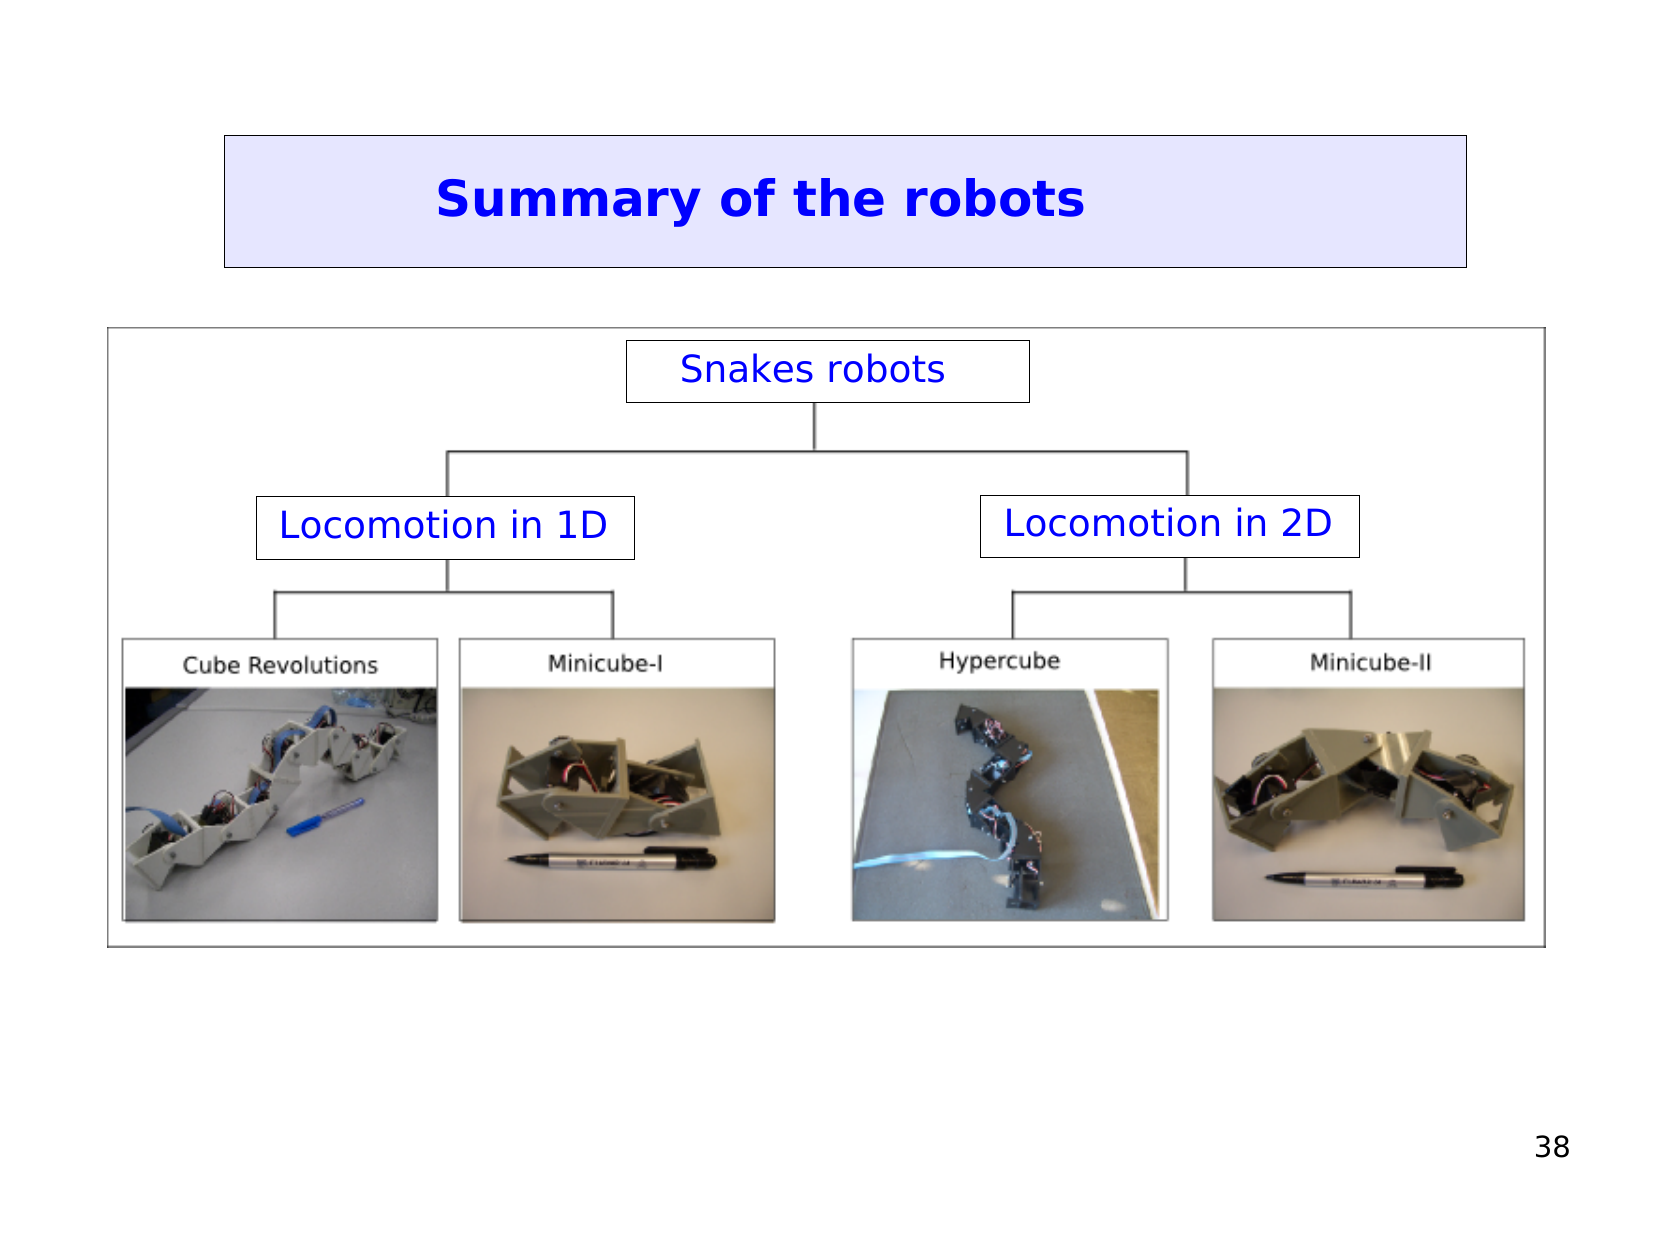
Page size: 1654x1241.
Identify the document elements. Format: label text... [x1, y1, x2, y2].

text_box Locomotion in 2D [988, 494, 1349, 554]
text_box Locomotion in 1D [264, 496, 624, 556]
text_box Summary of the robots [421, 162, 1102, 236]
text_box [224, 135, 1467, 268]
text_box [256, 496, 635, 560]
text_box Snakes robots [664, 340, 961, 399]
picture [107, 327, 1546, 948]
text_box [980, 495, 1360, 558]
text_box [626, 340, 1030, 403]
